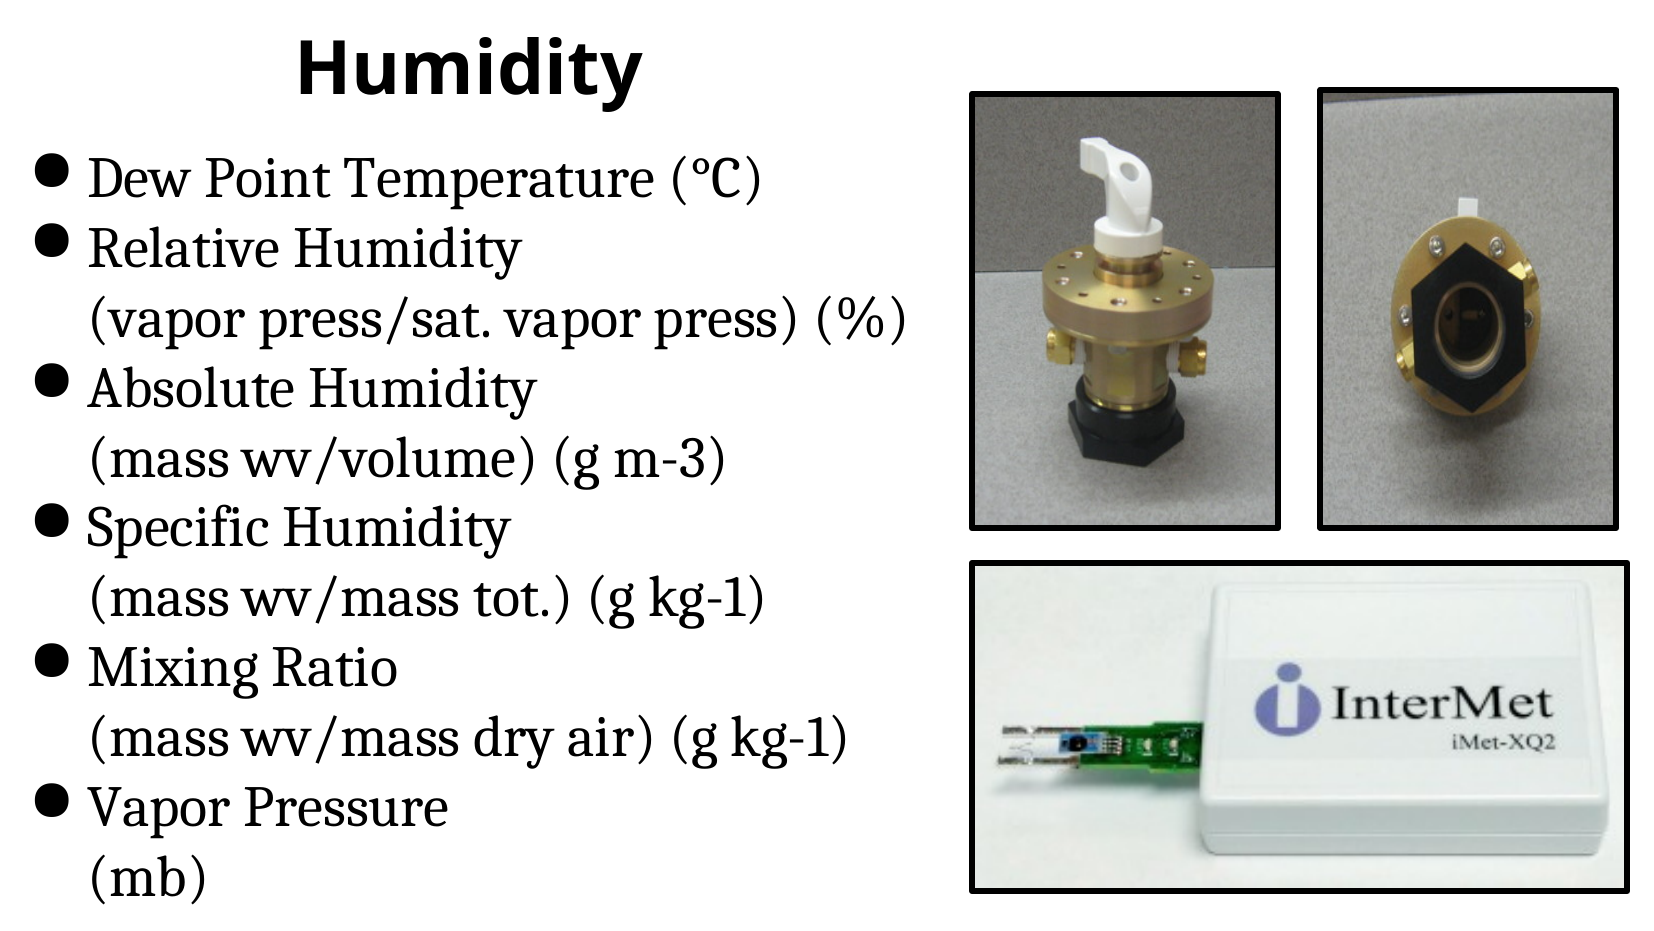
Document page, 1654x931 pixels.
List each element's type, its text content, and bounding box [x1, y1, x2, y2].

picture [975, 96, 1276, 526]
text_box Dew Point Temperature (°C) Relative Humidity (vapor press/sat. vapor press) (%) Absolute Humidity (mass wv/volume) (g m-3) Specific Humidity (mass wv/mass tot.) (g kg-1) Mixing Ratio (mass wv/mass dry air) (g kg-1) Vapor Pressure (mb) [13, 71, 976, 916]
title Humidity [0, 17, 938, 124]
picture [975, 565, 1625, 889]
picture [1323, 92, 1614, 526]
